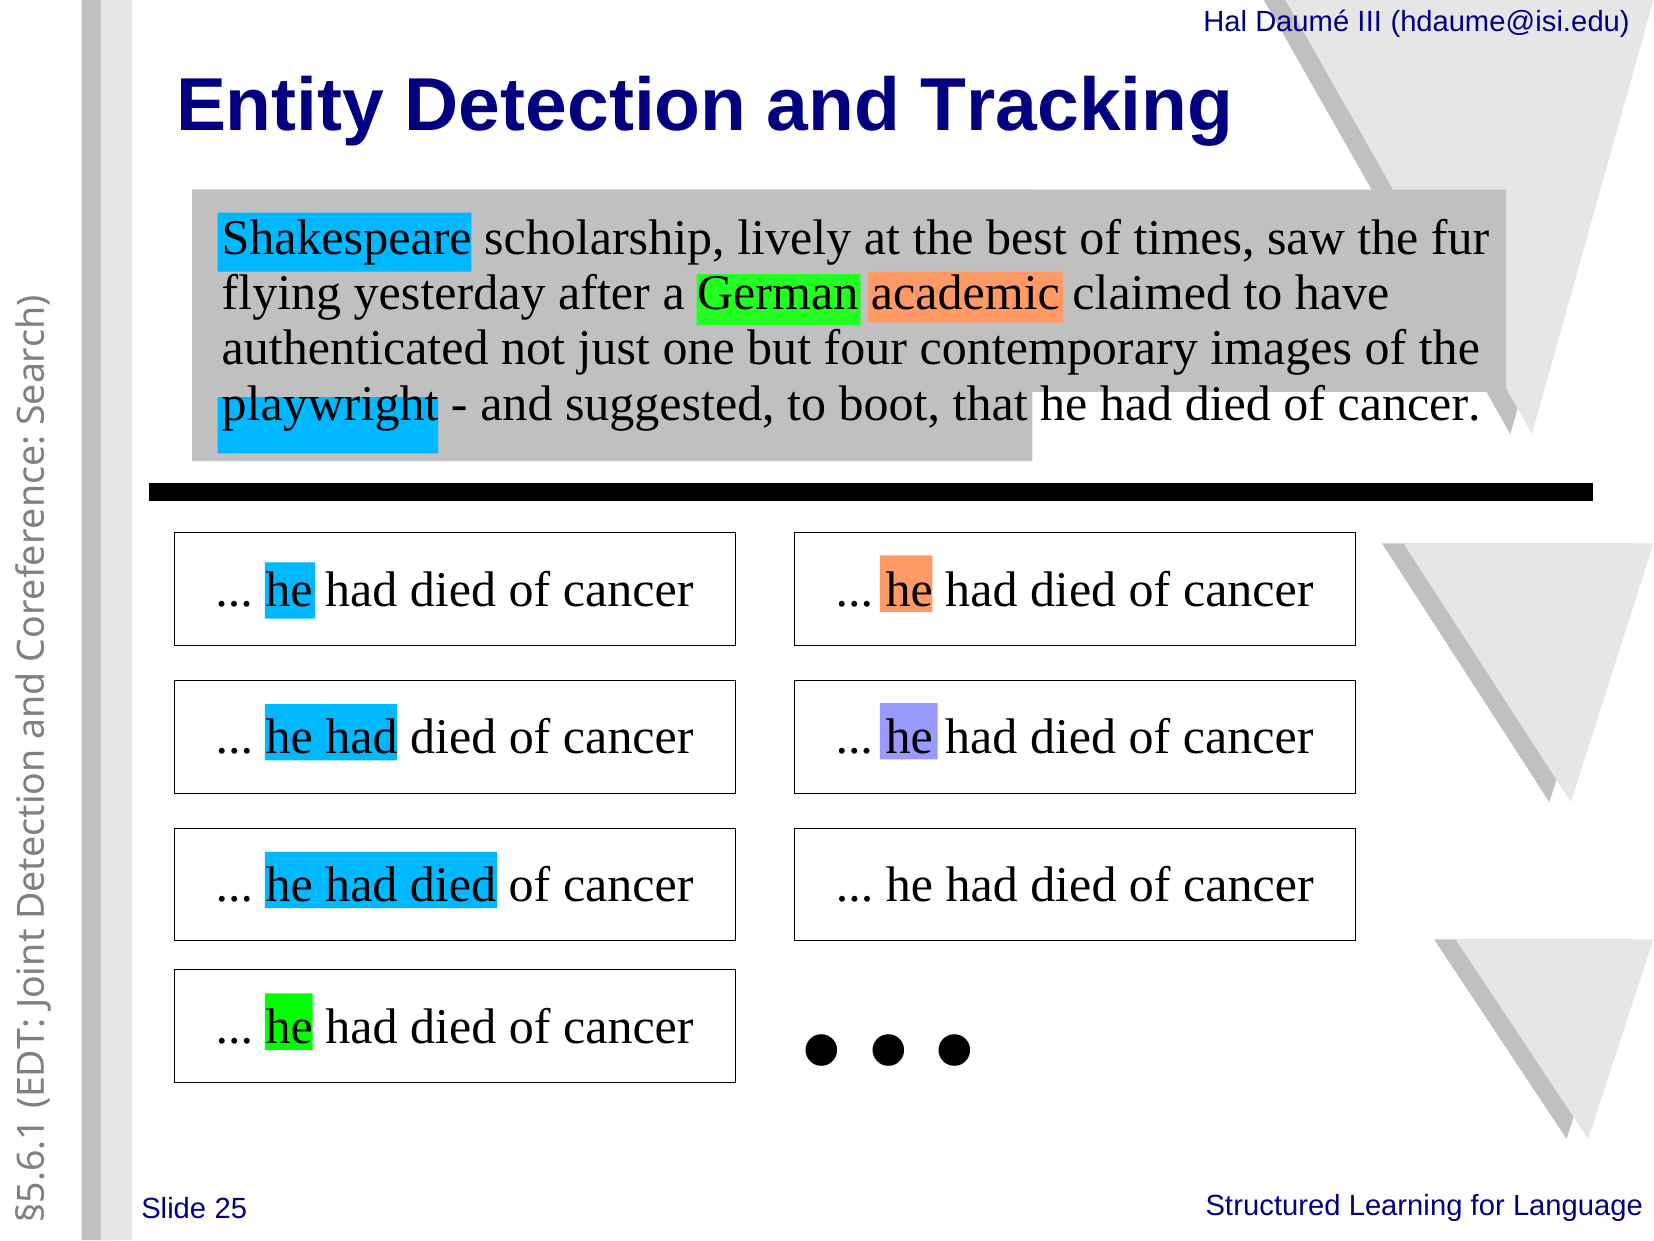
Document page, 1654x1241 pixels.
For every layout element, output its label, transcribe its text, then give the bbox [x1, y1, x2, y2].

title Entity Detection and Tracking [176, 44, 1509, 166]
text_box ... he had died of cancer [989, 828, 1356, 941]
text_box ... he had died of cancer [174, 828, 736, 941]
text_box §5.6.1 (EDT: Joint Detection and Coreference: Search) [4, 310, 65, 1223]
text_box ... he had died of cancer [174, 532, 736, 646]
text_box ... he had died of cancer [794, 680, 1356, 794]
text_box ... [788, 824, 989, 1147]
text_box ... he had died of cancer [794, 532, 1356, 646]
text_box ... he had died of cancer [174, 680, 736, 794]
text_box [192, 189, 1507, 462]
text_box ... he had died of cancer [174, 969, 736, 1083]
text_box Shakespeare scholarship, lively at the best of times, saw the fur flying yesterday after a German academic claimed to have authenticated not just one but four contemporary images of the playwright - and suggested, to boot, that he had died of cancer. [221, 209, 1496, 452]
